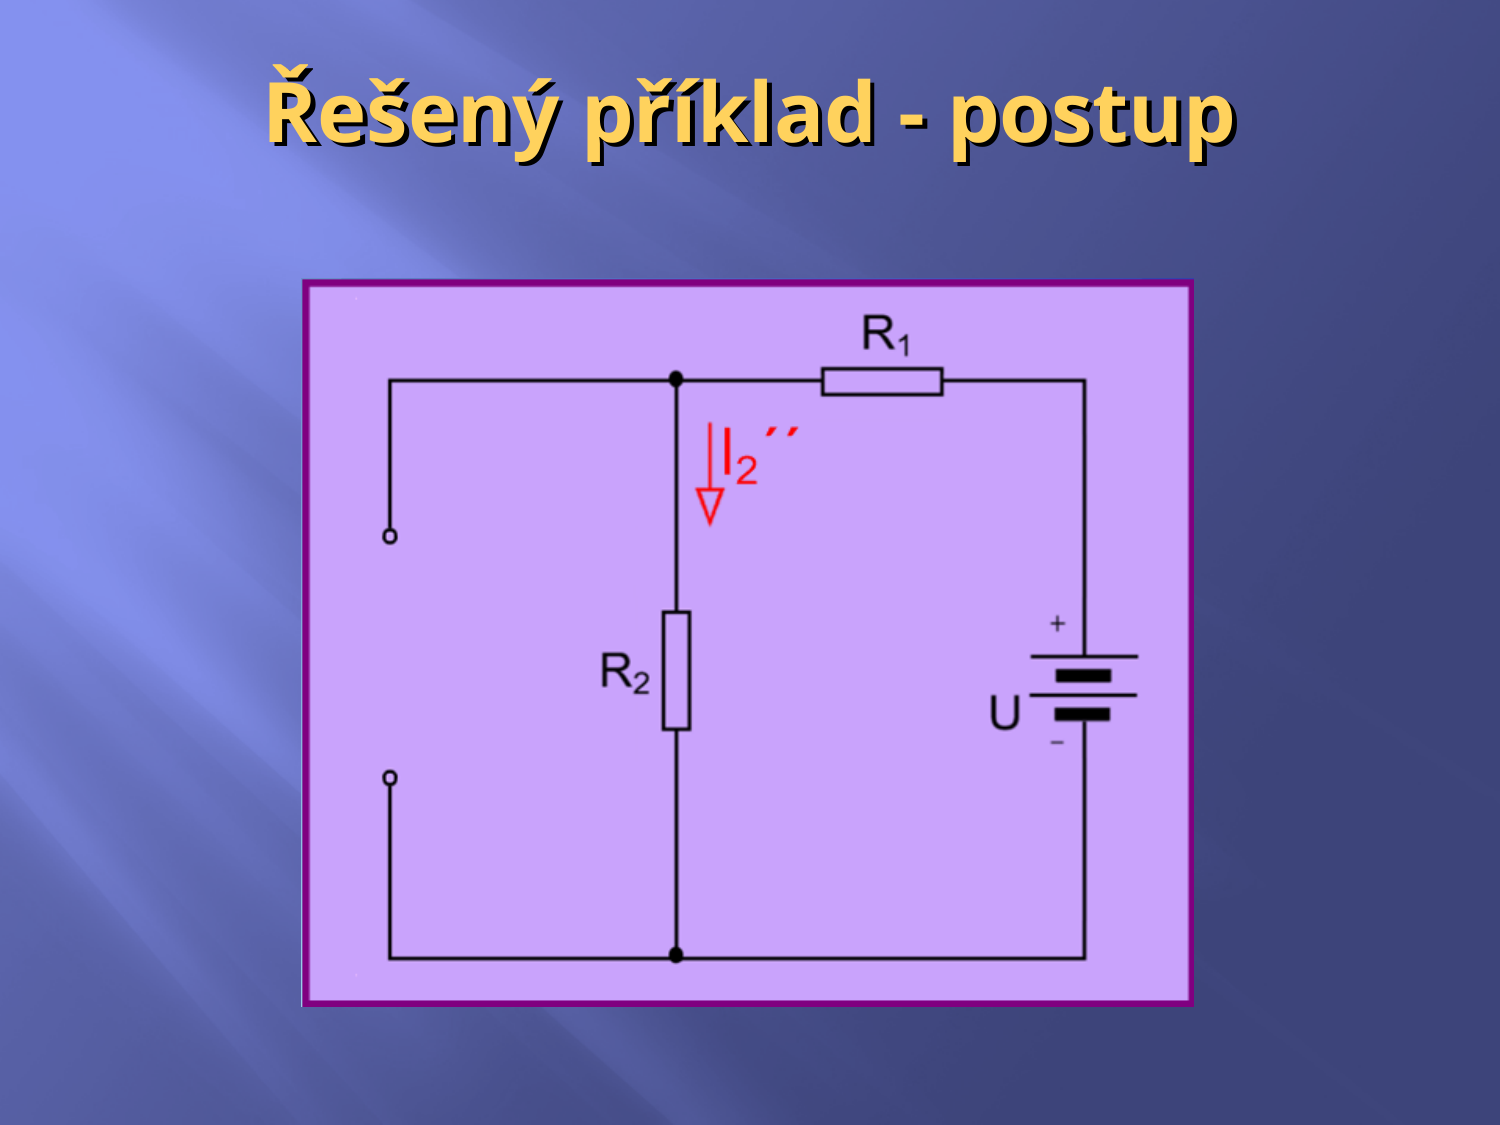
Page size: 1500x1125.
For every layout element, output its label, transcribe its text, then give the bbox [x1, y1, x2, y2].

title Řešený příklad - postup [75, 45, 1426, 173]
picture [0, 0, 1500, 1125]
